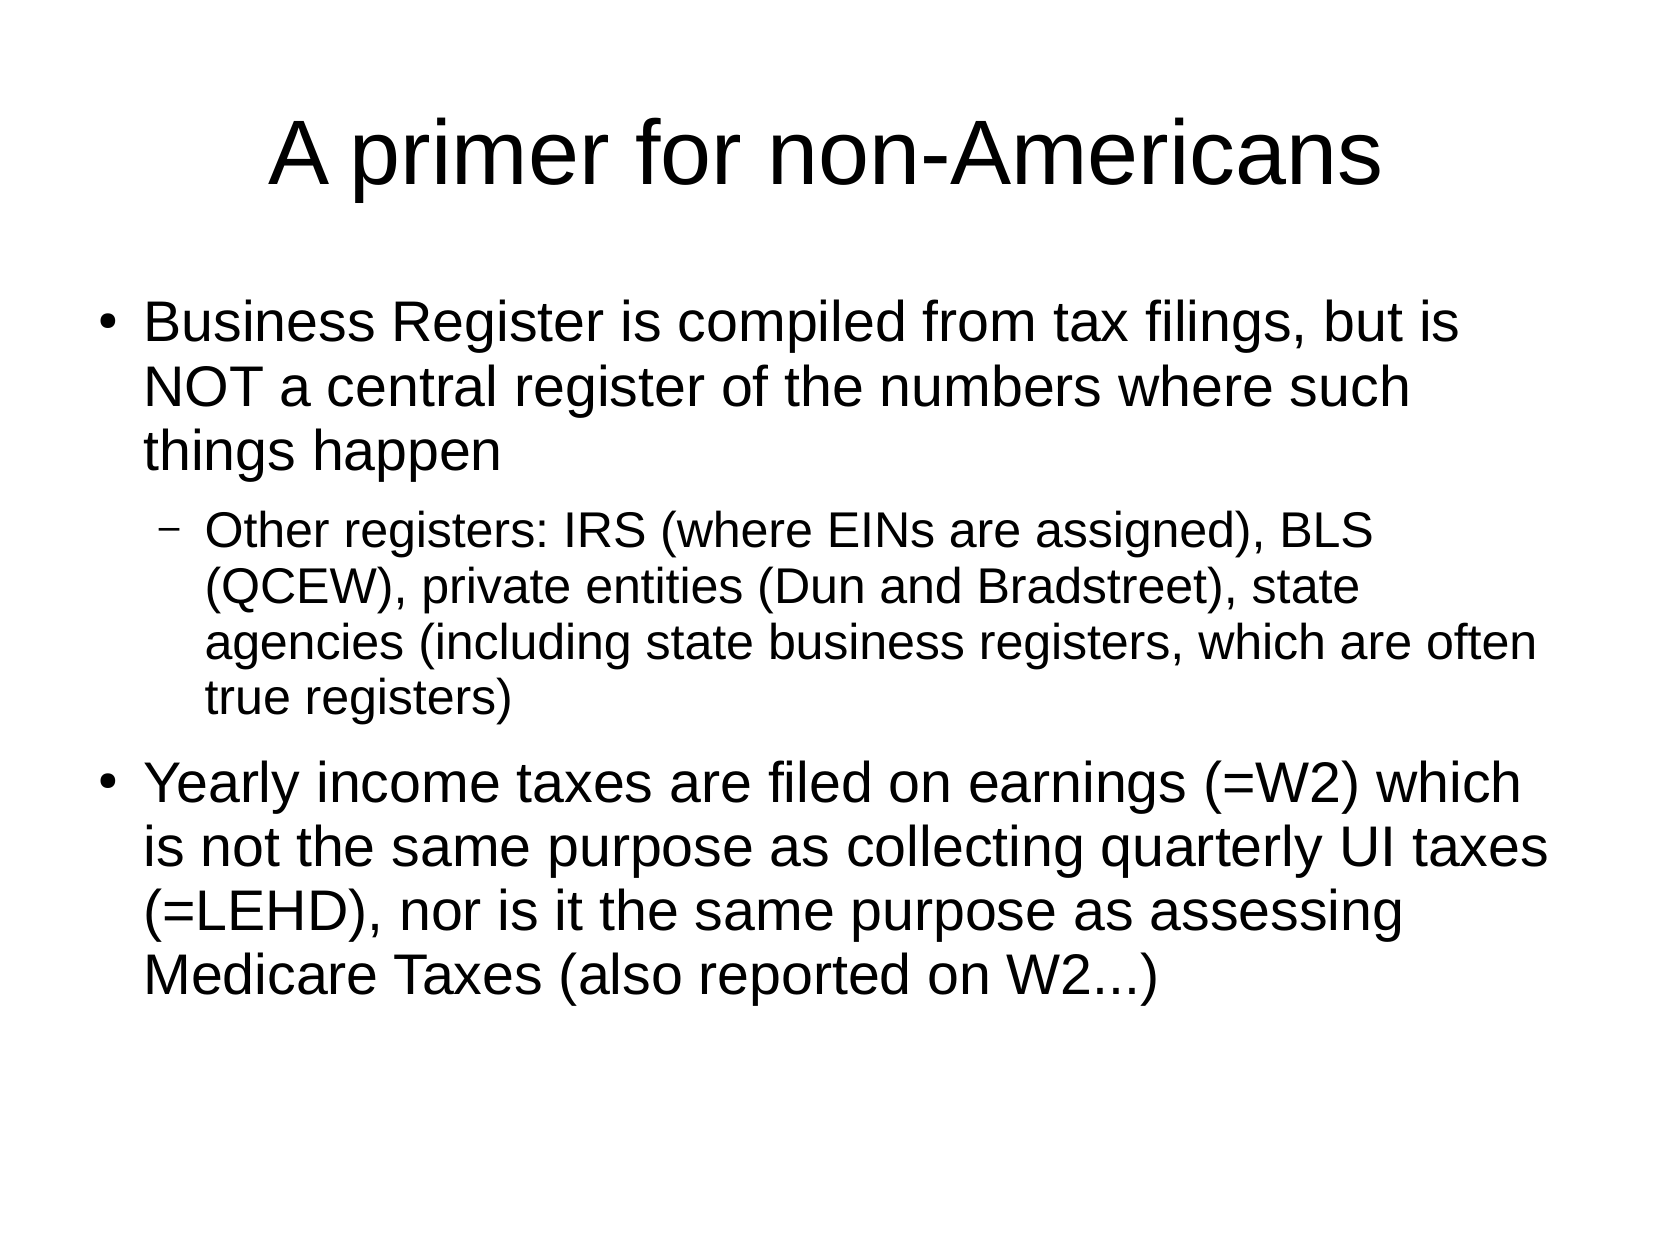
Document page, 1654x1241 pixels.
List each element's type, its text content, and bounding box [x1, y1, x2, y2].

title A primer for non-Americans [82, 49, 1571, 257]
list Business Register is compiled from tax filings, but is NOT a central register of the numbers where such things happen Other registers: IRS (where EINs are assigned), BLS (QCEW), private entities (Dun and Bradstreet), state agencies (including state business registers, which are often true registers) Yearly income taxes are filed on earnings (=W2) which is not the same purpose as collecting quarterly UI taxes (=LEHD), nor is it the same purpose as assessing Medicare Taxes (also reported on W2...) [82, 290, 1571, 1010]
